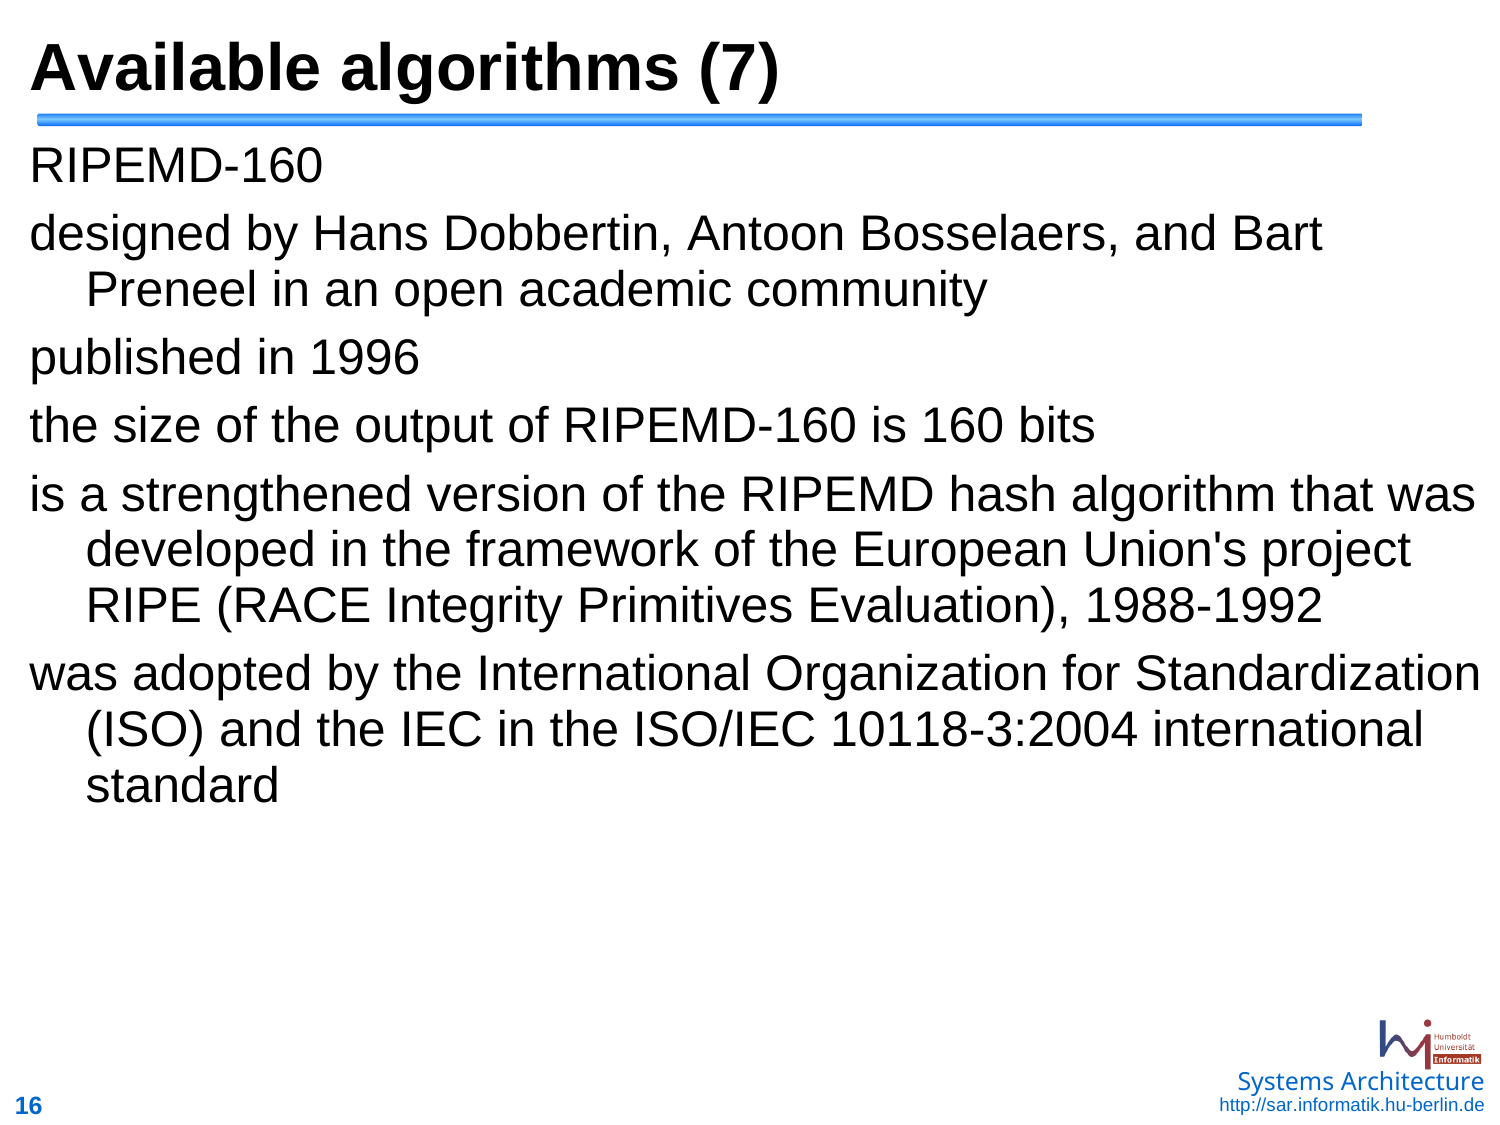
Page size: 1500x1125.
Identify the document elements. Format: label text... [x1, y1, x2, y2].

title Available algorithms (7) [29, 26, 1500, 108]
list RIPEMD-160 designed by Hans Dobbertin, Antoon Bosselaers, and Bart Preneel in an open academic community published in 1996 the size of the output of RIPEMD-160 is 160 bits is a strengthened version of the RIPEMD hash algorithm that was developed in the framework of the European Union's project RIPE (RACE Integrity Primitives Evaluation), 1988-1992 was adopted by the International Organization for Standardization (ISO) and the IEC in the ISO/IEC 10118-3:2004 international standard [29, 137, 1500, 1044]
picture [1376, 1044, 1483, 1071]
